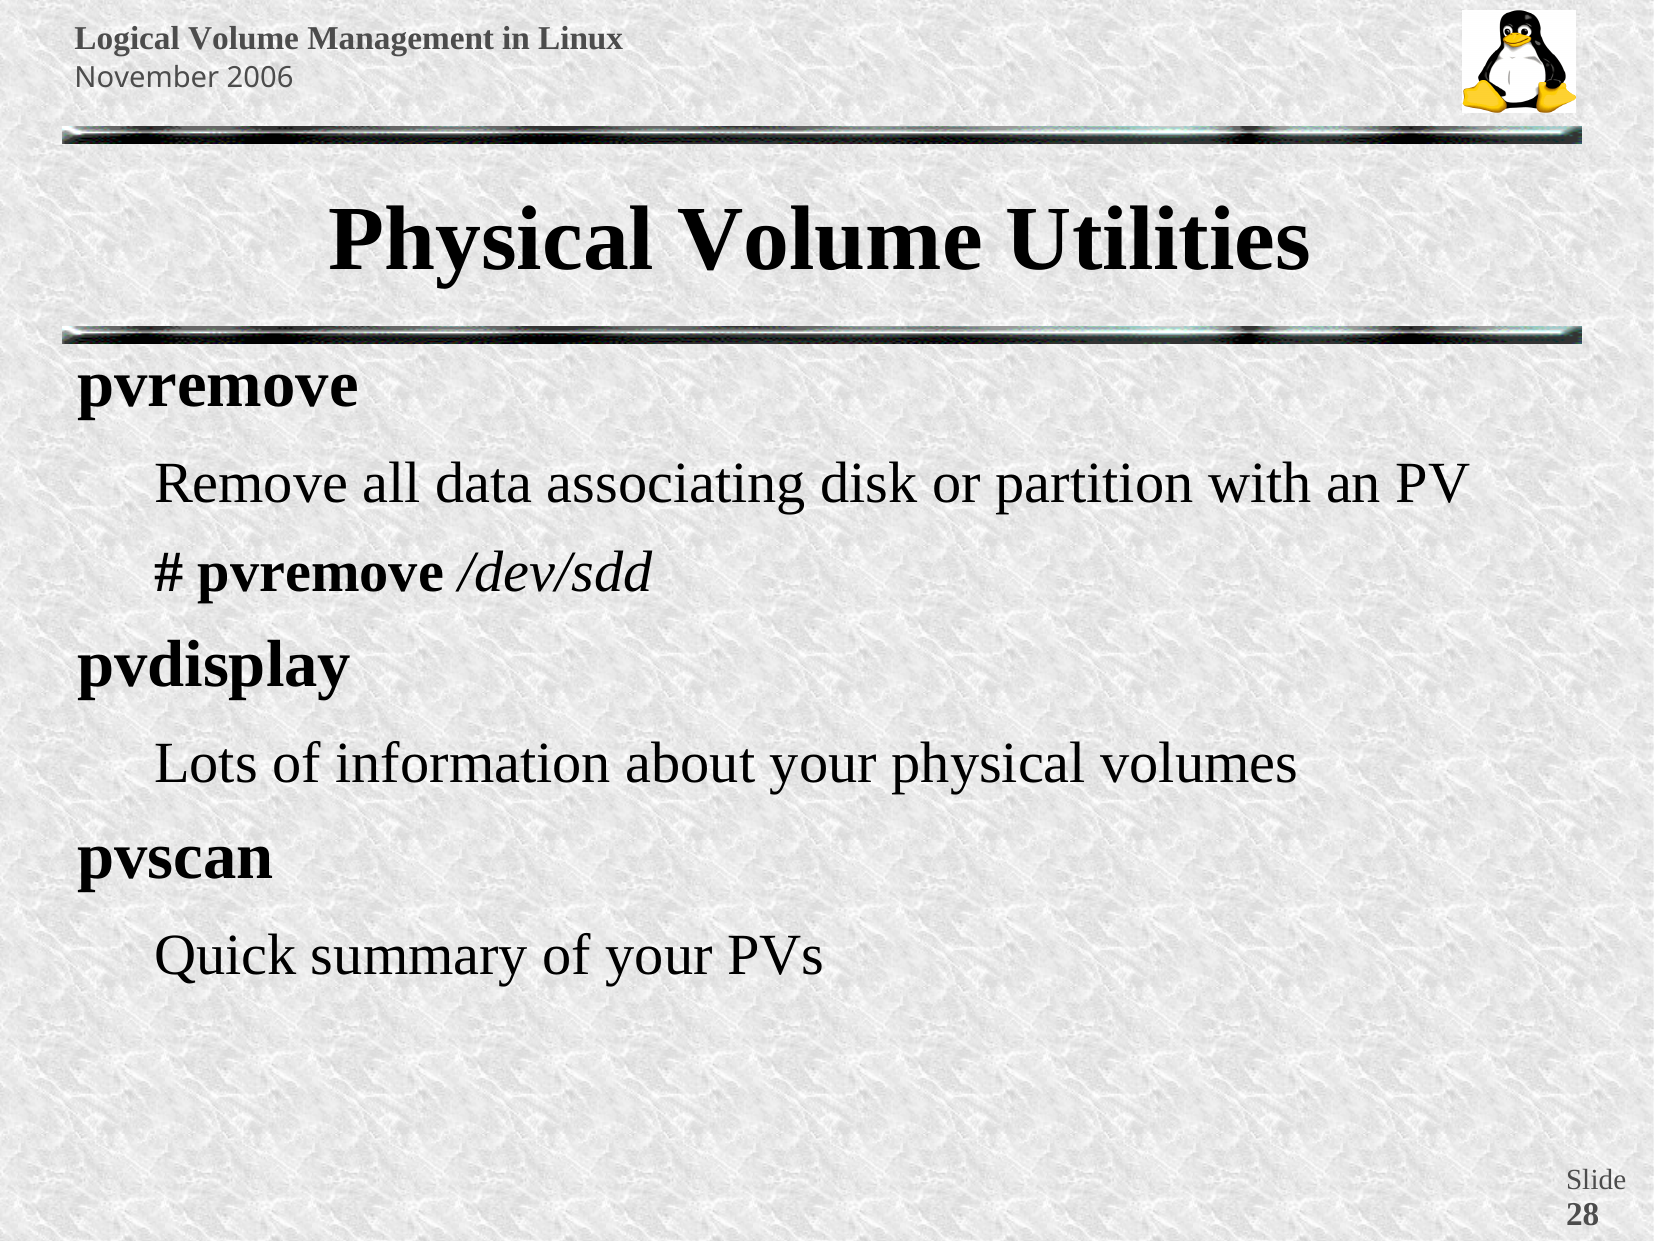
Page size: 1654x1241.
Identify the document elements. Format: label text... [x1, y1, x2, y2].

list pvremove Remove all data associating disk or partition with an PV # pvremove /dev/sdd pvdisplay Lots of information about your physical volumes pvscan Quick summary of your PVs [59, 347, 1582, 1188]
title Physical Volume Utilities [59, 156, 1582, 320]
picture [0, 0, 1654, 1241]
